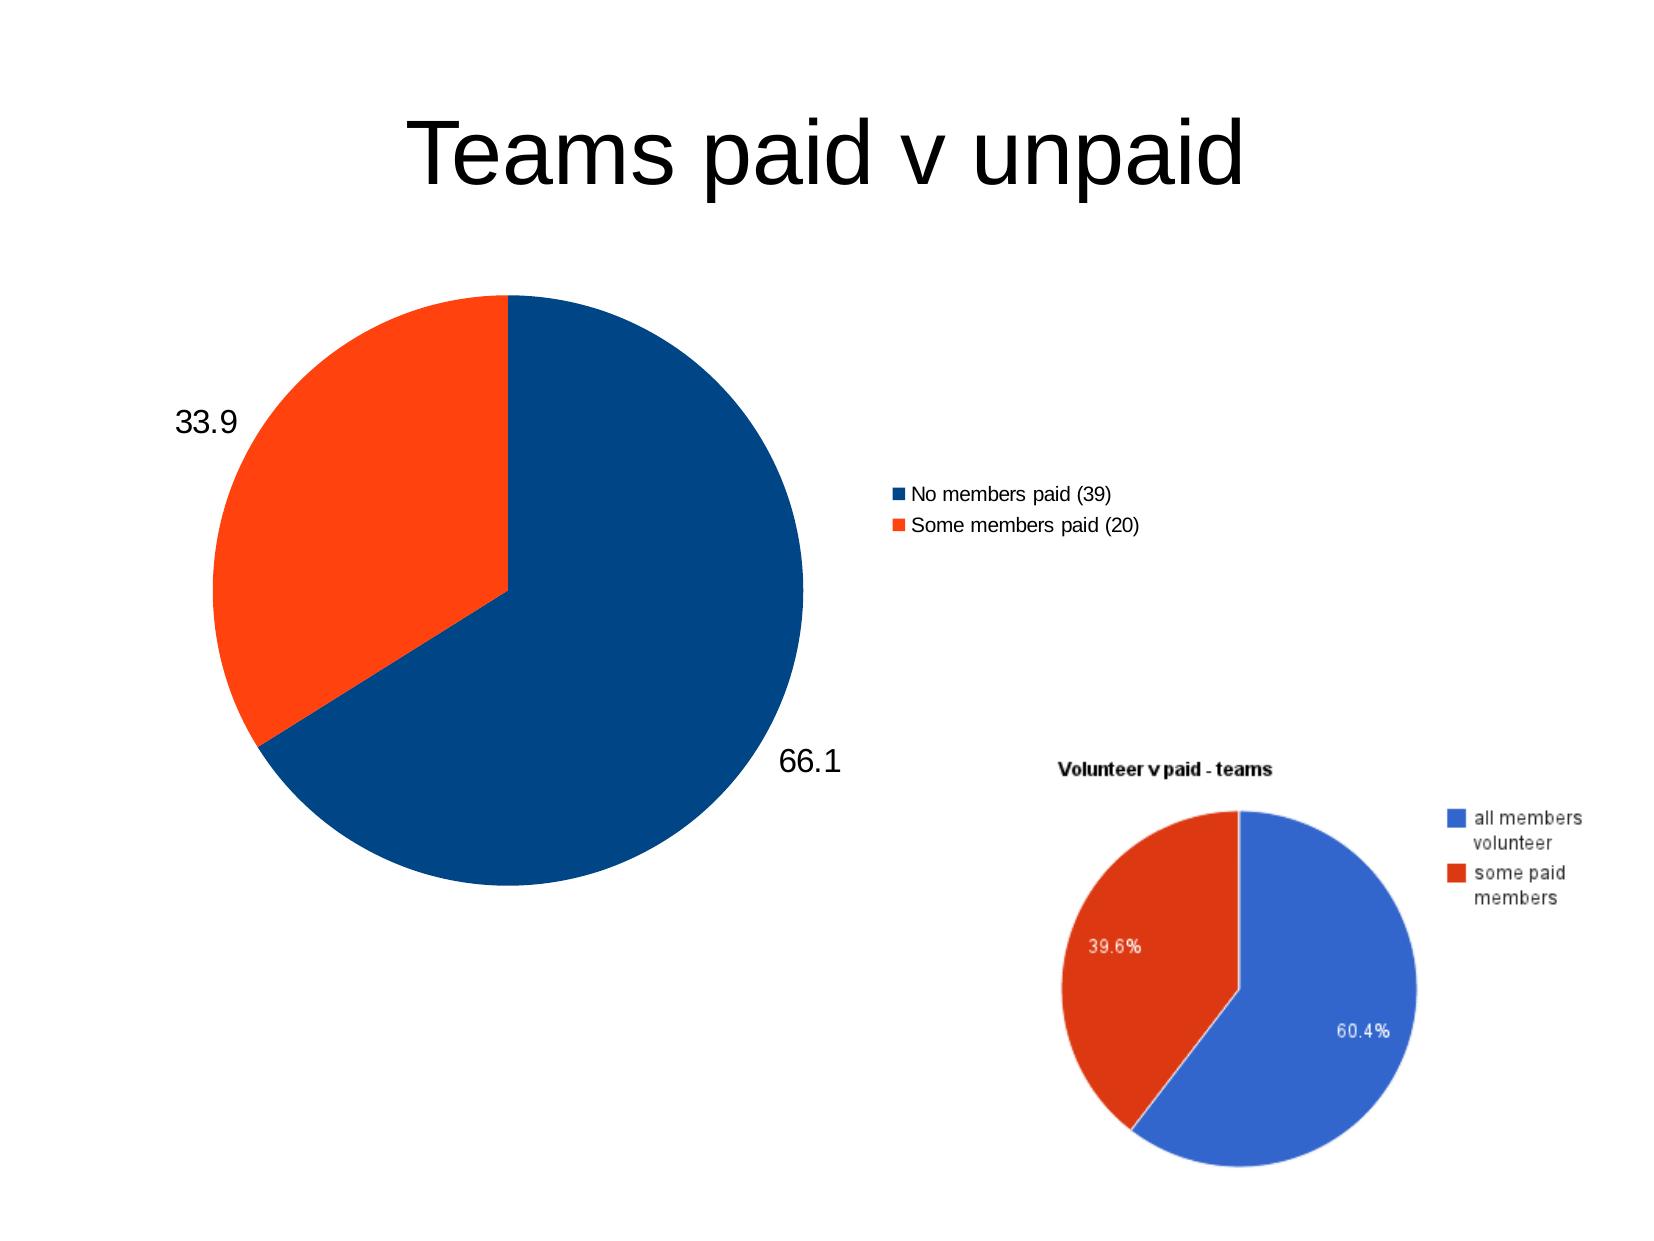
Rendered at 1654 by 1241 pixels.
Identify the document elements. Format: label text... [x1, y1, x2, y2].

title Teams paid v unpaid [82, 49, 1571, 257]
picture [0, 295, 1654, 1241]
